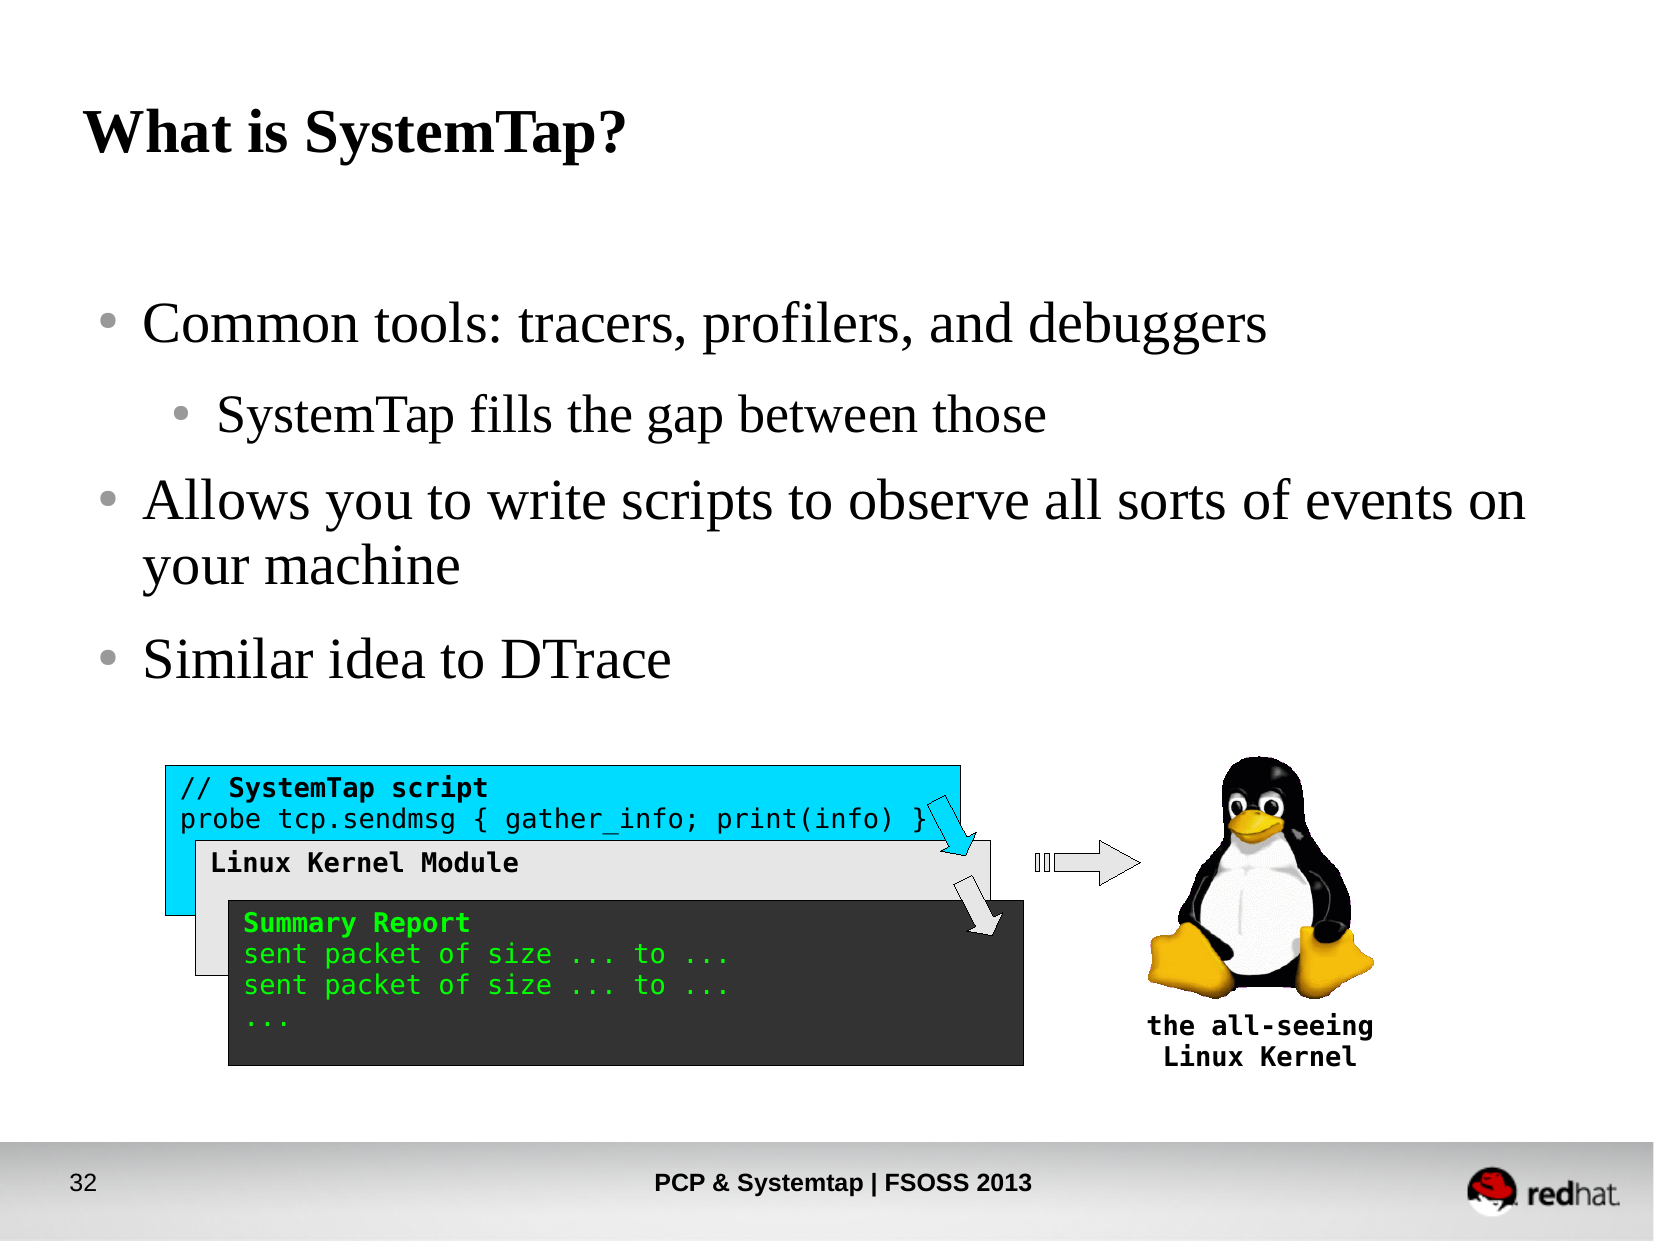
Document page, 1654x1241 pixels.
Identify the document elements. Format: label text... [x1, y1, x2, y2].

text_box [927, 795, 977, 856]
text_box [1054, 840, 1140, 886]
text_box [1035, 853, 1040, 872]
list Common tools: tracers, profilers, and debuggers SystemTap fills the gap between those Allows you to write scripts to observe all sorts of events on your machine Similar idea to DTrace [82, 290, 1538, 995]
title What is SystemTap? [82, 49, 1571, 257]
text_box Summary Report sent packet of size ... to ... sent packet of size ... to ... ... [228, 900, 1024, 1066]
text_box [953, 875, 1003, 936]
text_box [1044, 853, 1050, 872]
text_box the all-seeing Linux Kernel [1125, 1002, 1396, 1081]
text_box // SystemTap script probe tcp.sendmsg { gather_info; print(info) } [165, 765, 961, 916]
text_box Linux Kernel Module [195, 840, 991, 976]
picture [0, 1142, 1654, 1241]
picture [1140, 749, 1381, 1006]
